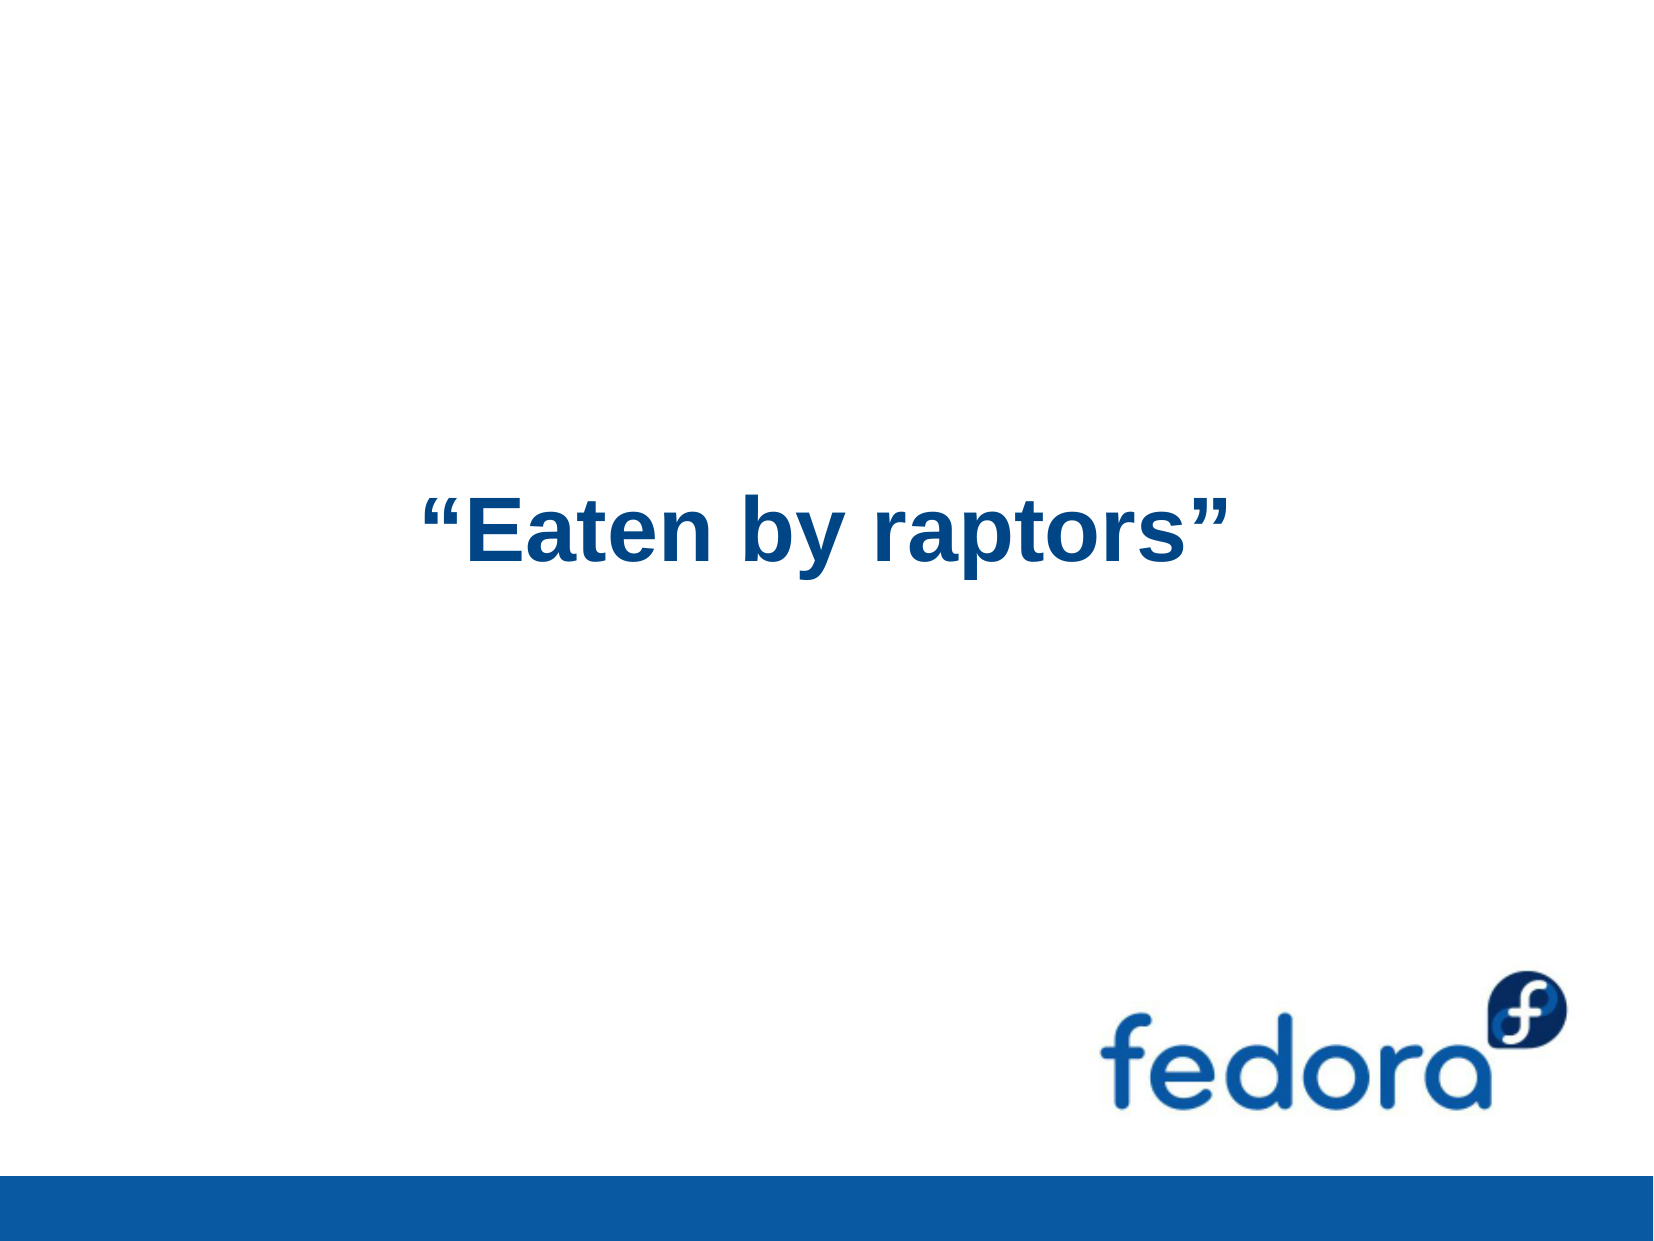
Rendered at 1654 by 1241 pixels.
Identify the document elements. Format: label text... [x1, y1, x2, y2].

picture [0, 1176, 1654, 1241]
picture [1087, 959, 1576, 1125]
subtitle “Eaten by raptors” [82, 56, 1571, 1102]
